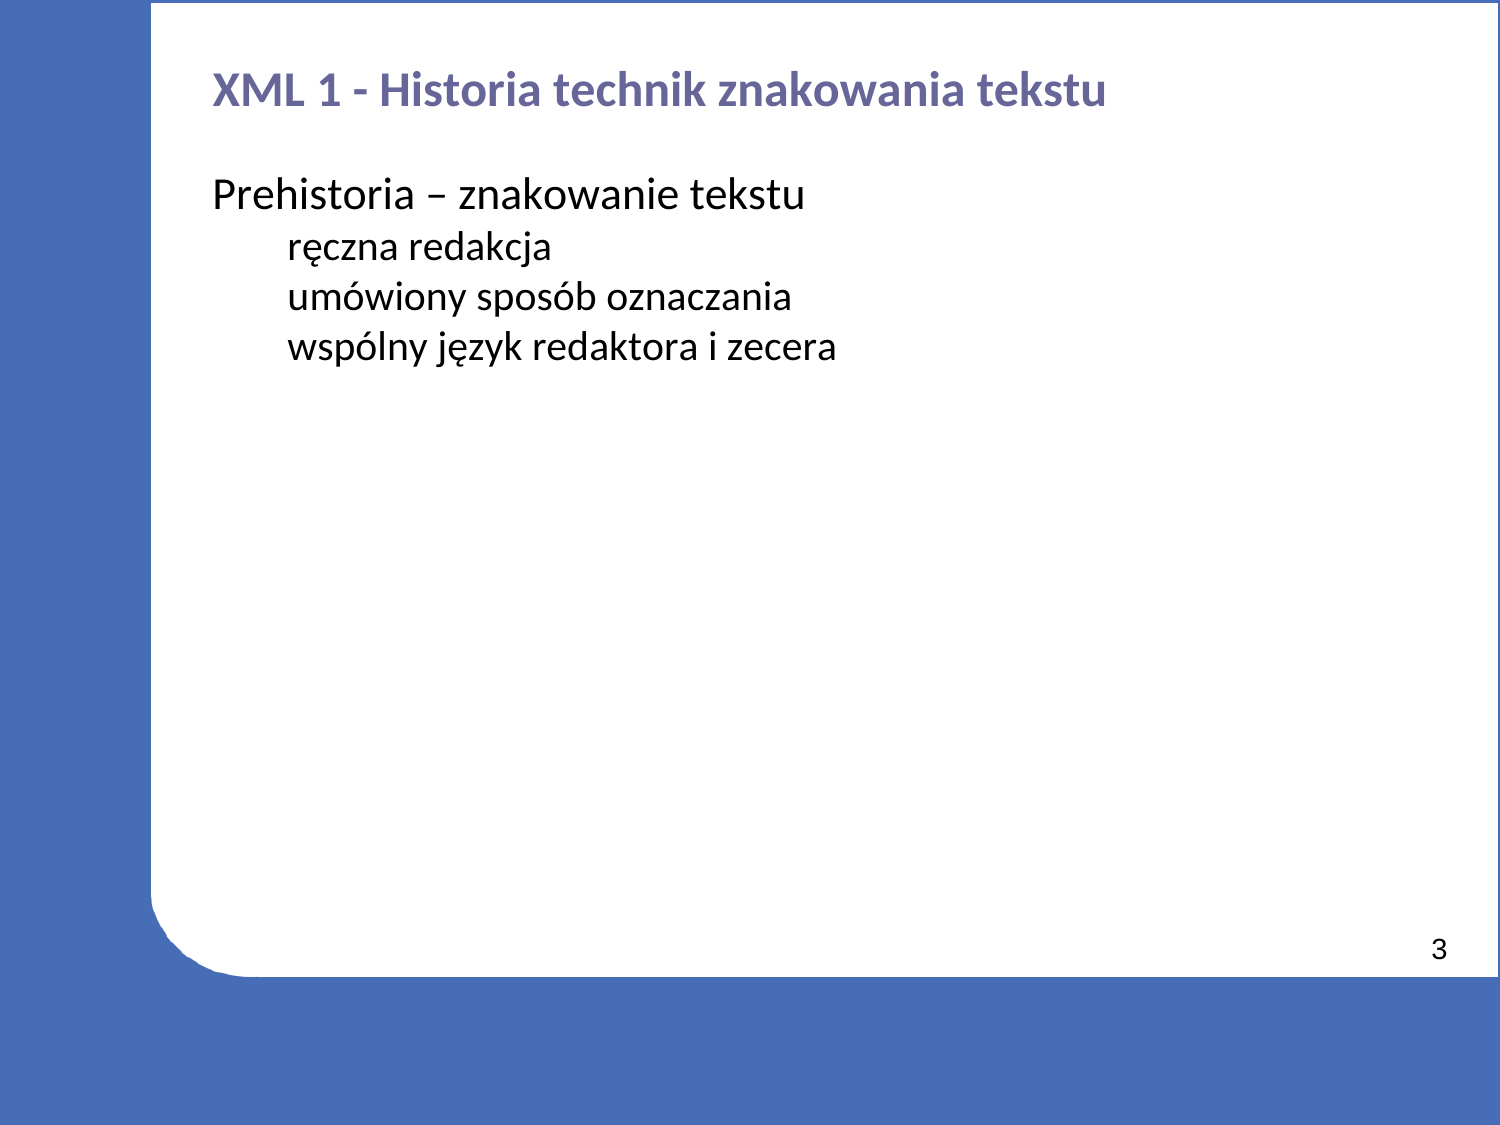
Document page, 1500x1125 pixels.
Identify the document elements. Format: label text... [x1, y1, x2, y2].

picture [0, 0, 1500, 1125]
list Prehistoria – znakowanie tekstu ręczna redakcja umówiony sposób oznaczania wspólny język redaktora i zecera [212, 174, 1448, 911]
title XML 1 - Historia technik znakowania tekstu [212, 24, 1447, 164]
